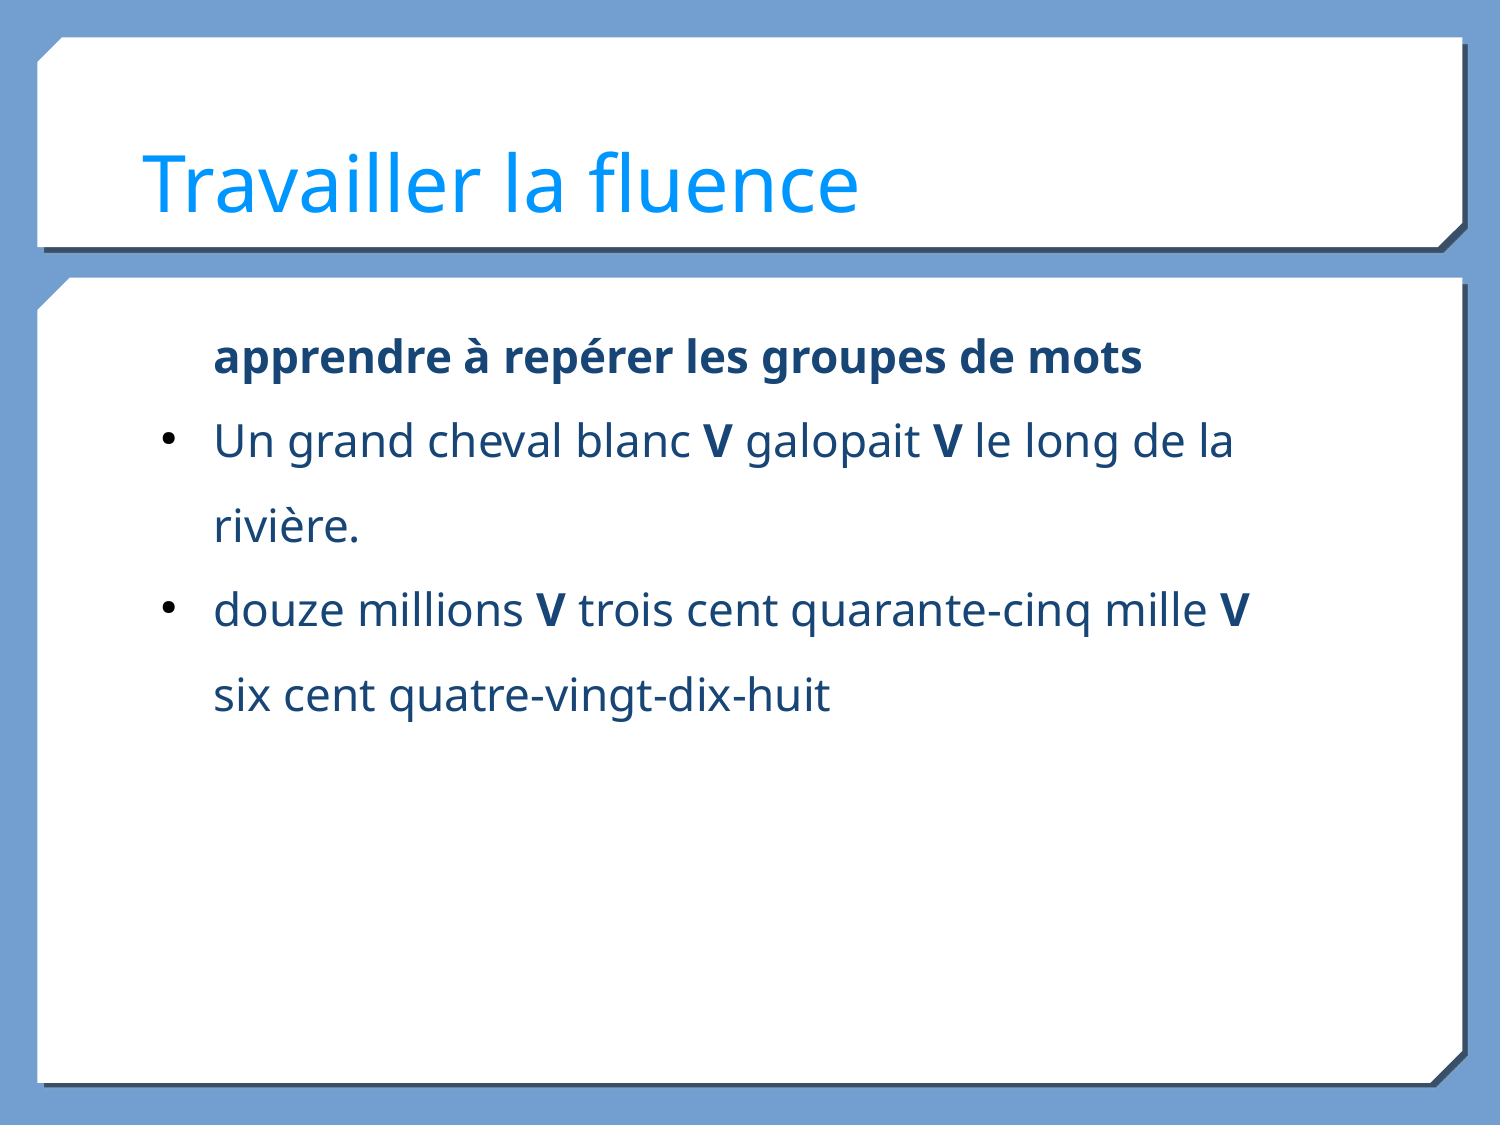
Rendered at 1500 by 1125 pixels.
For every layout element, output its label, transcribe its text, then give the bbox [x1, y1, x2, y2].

title Travailler la fluence [127, 48, 1372, 236]
list apprendre à repérer les groupes de mots Un grand cheval blanc V galopait V le long de la rivière. douze millions V trois cent quarante-cinq mille V six cent quatre-vingt-dix-huit [127, 319, 1372, 978]
